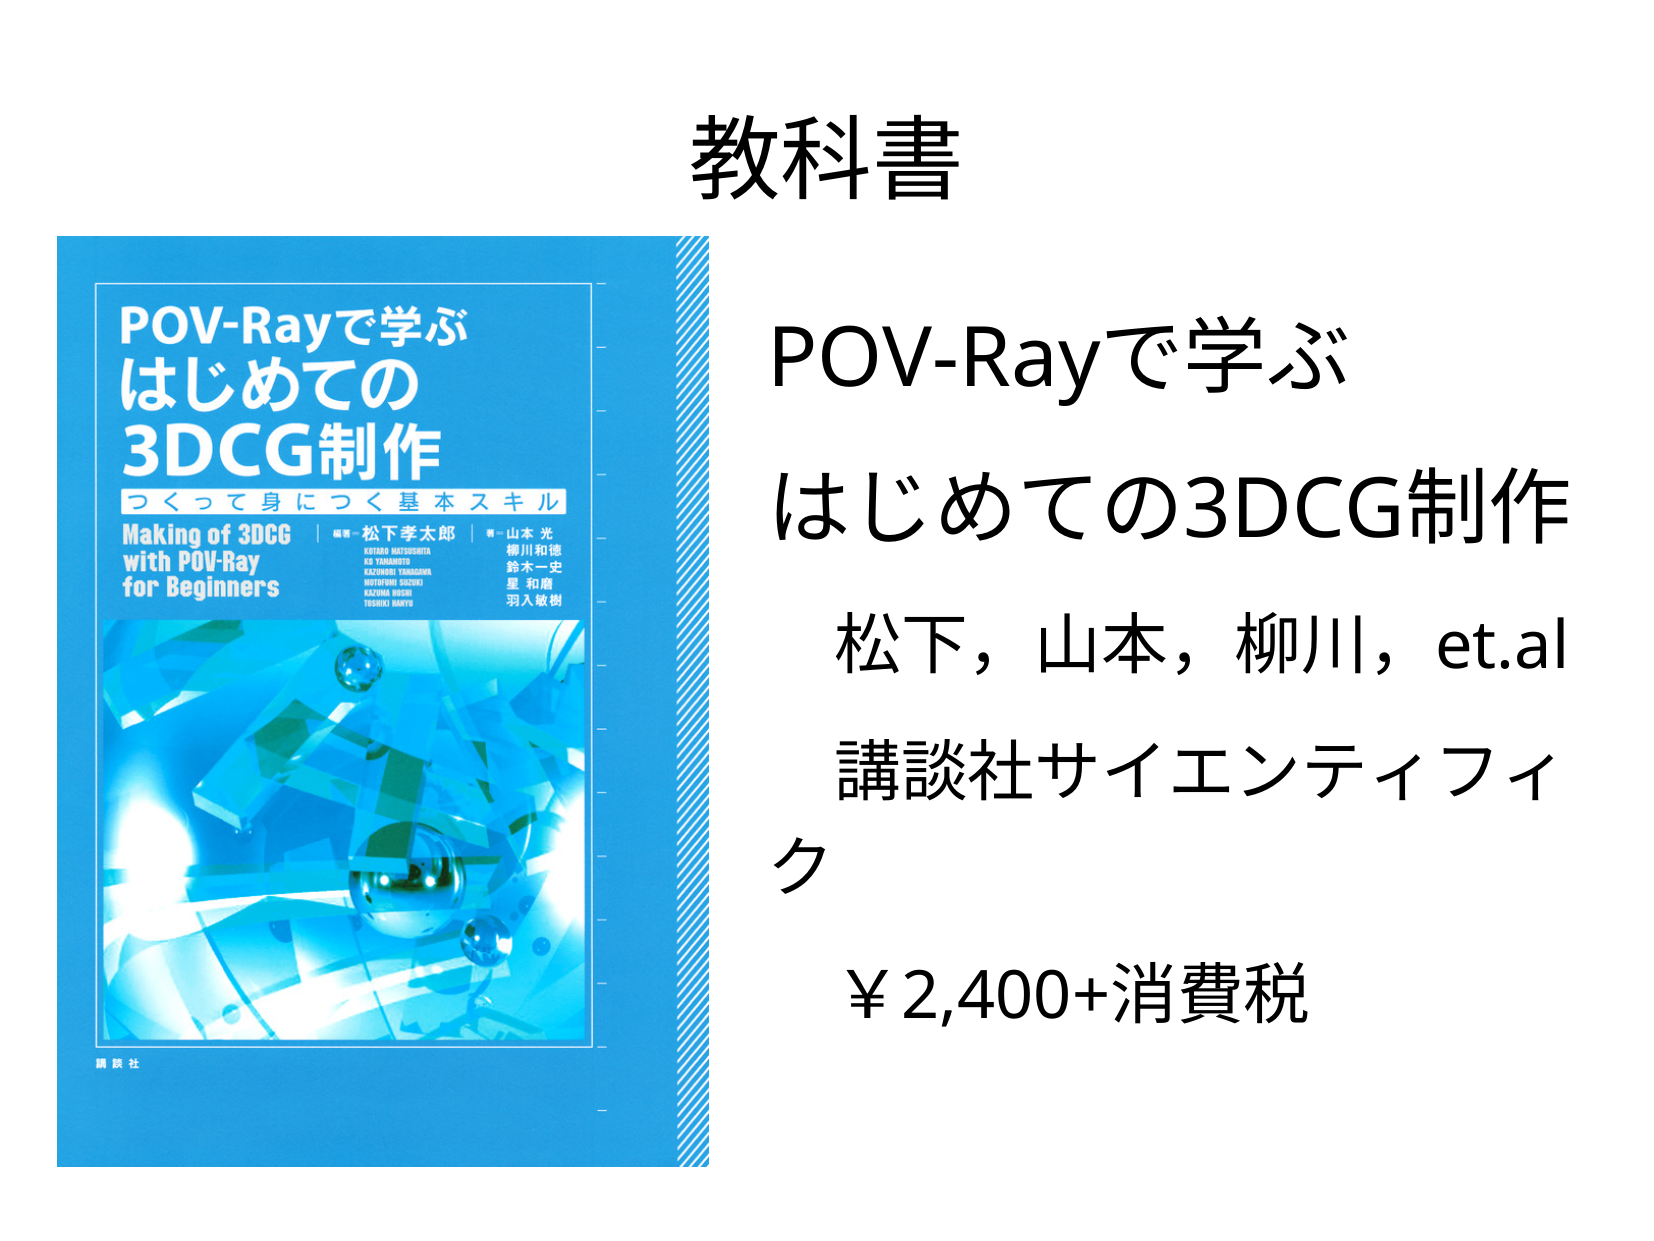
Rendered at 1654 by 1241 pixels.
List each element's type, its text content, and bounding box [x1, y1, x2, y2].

picture [57, 236, 709, 1167]
list POV-Rayで学ぶ はじめての3DCG制作 松下，山本，柳川，et.al 講談社サイエンティフィク ￥2,400+消費税 [767, 290, 1595, 1123]
title 教科書 [82, 49, 1571, 257]
